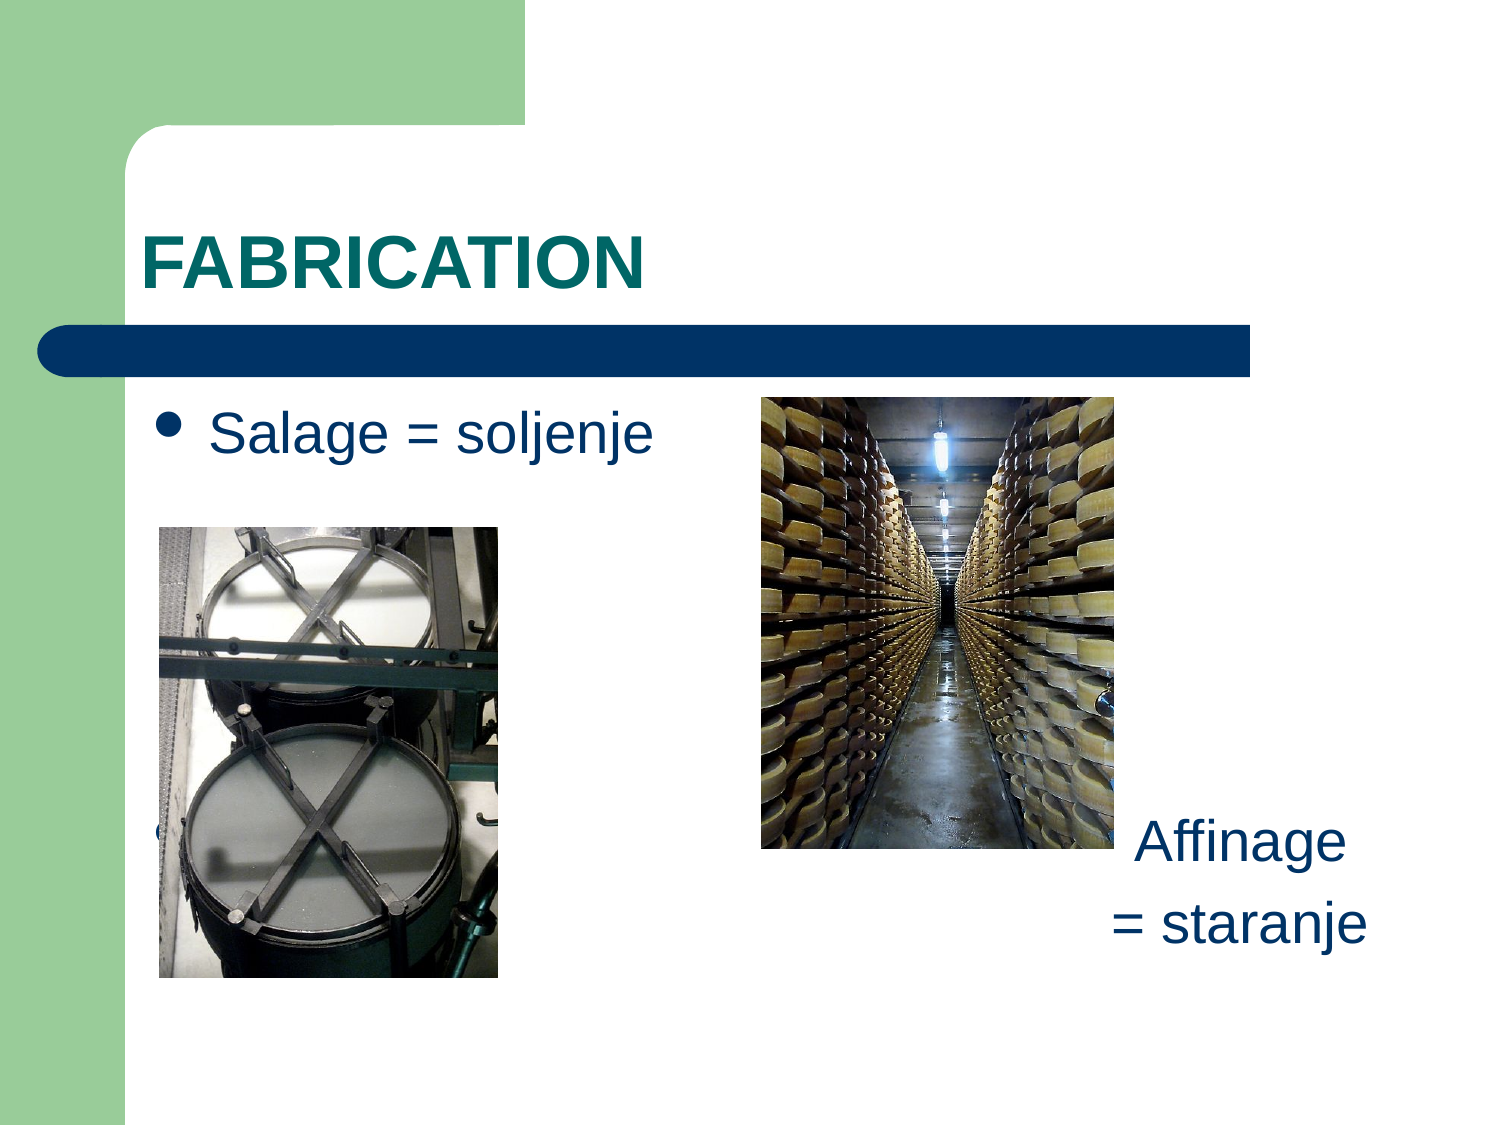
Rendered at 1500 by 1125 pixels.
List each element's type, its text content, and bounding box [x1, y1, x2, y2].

picture [159, 527, 498, 978]
list Salage = soljenje Affinage = staranje [137, 387, 1400, 999]
title FABRICATION [125, 125, 1425, 313]
picture [761, 397, 1114, 849]
